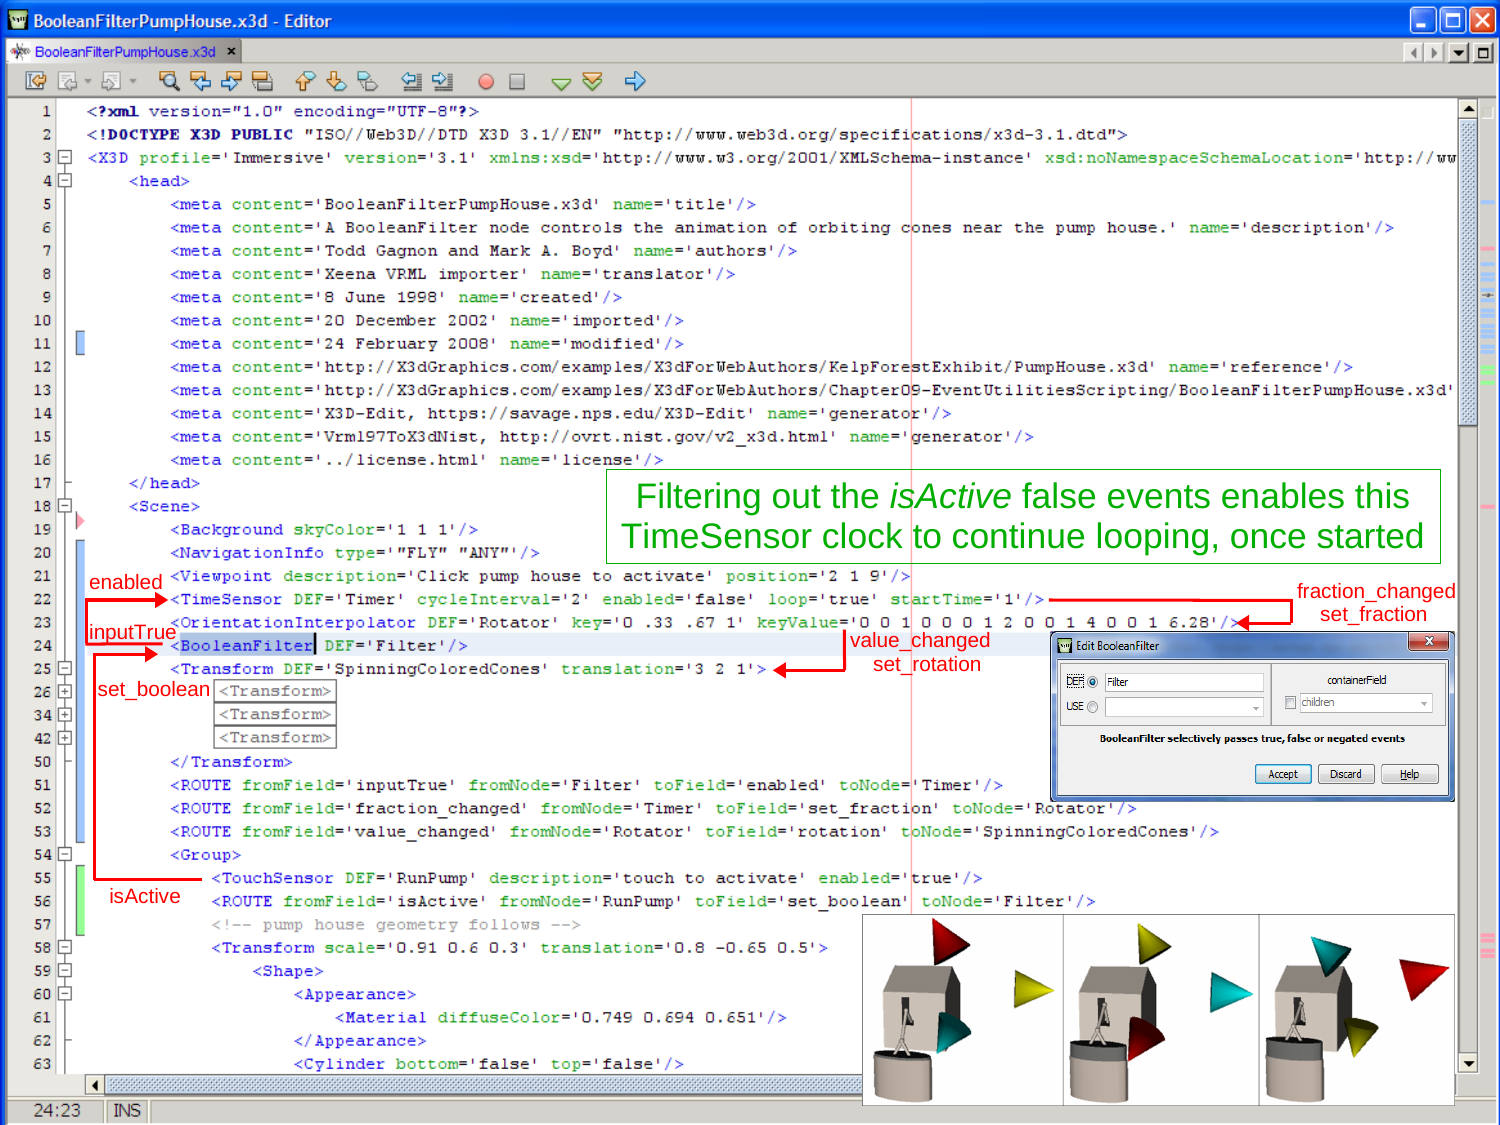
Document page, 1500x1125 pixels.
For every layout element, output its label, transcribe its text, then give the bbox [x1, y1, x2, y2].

text_box isActive [94, 877, 196, 916]
text_box inputTrue [74, 613, 192, 652]
text_box Filtering out the isActive false events enables this TimeSensor clock to continue looping, once started [606, 469, 1441, 564]
text_box value_changed set_rotation [835, 621, 1006, 683]
text_box fraction_changed set_fraction [1282, 572, 1472, 634]
text_box enabled [74, 563, 178, 602]
text_box set_boolean [82, 670, 226, 709]
picture [0, 0, 1500, 1125]
